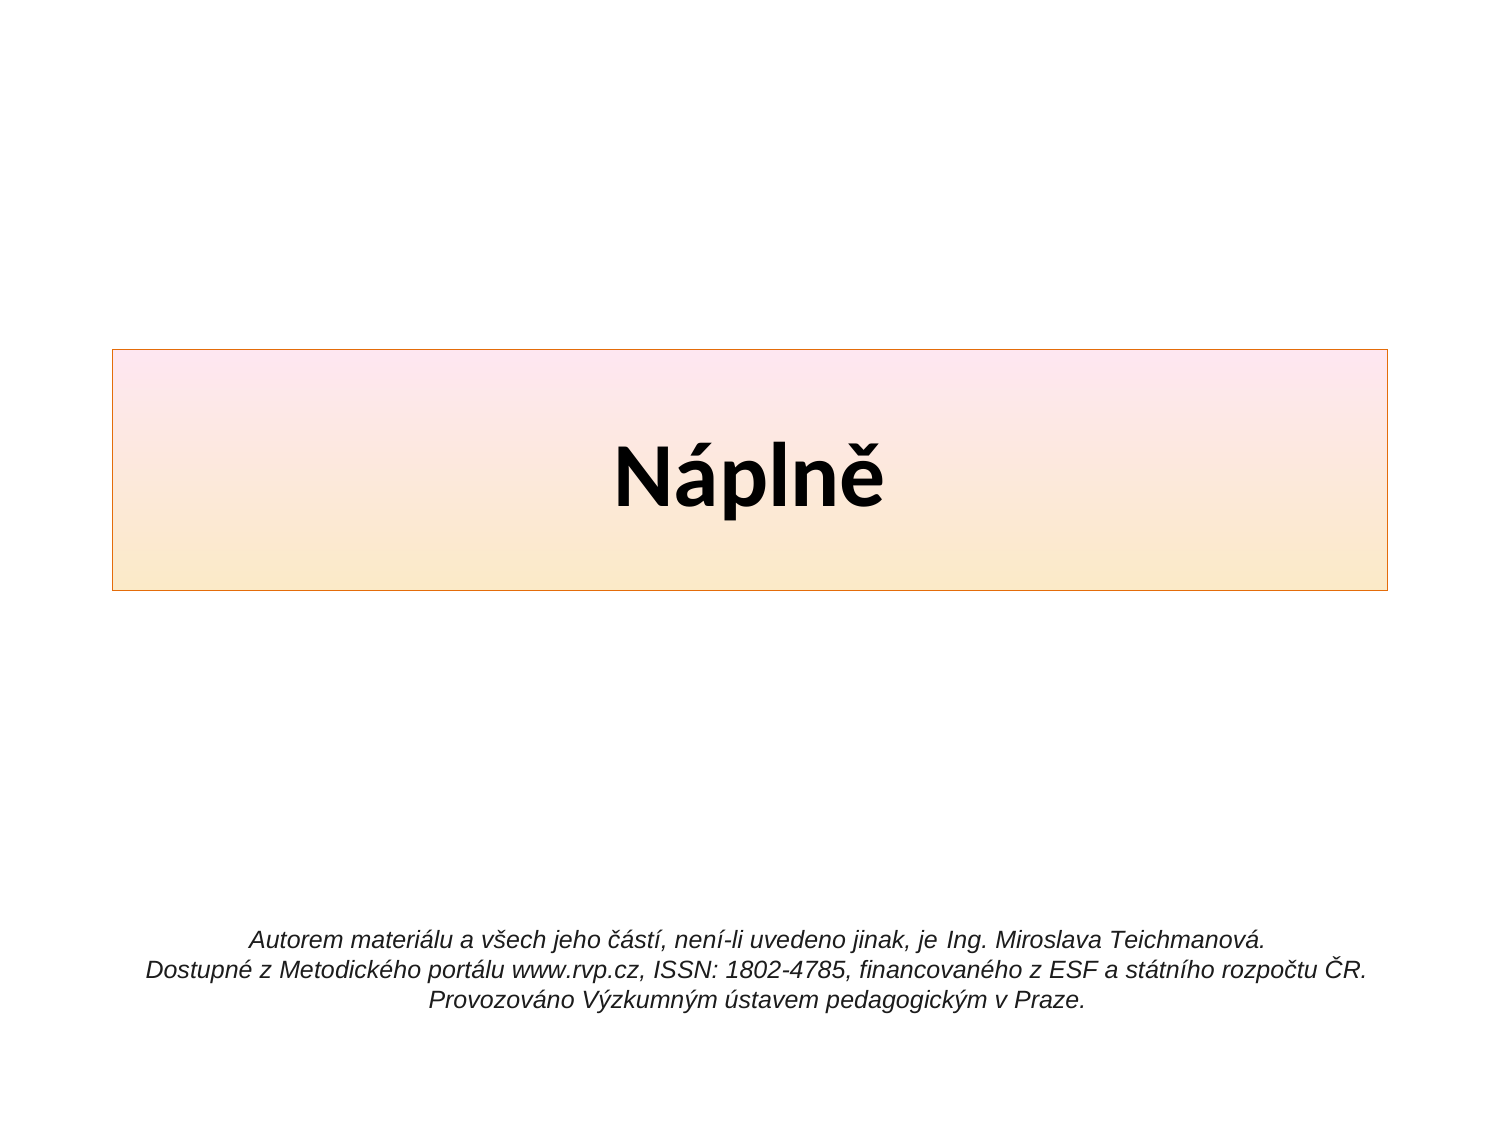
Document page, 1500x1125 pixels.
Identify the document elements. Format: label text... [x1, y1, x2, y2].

title Náplně [112, 349, 1388, 591]
text_box Autorem materiálu a všech jeho částí, není-li uvedeno jinak, je Ing. Miroslava Teichmanová. Dostupné z Metodického portálu www.rvp.cz, ISSN: 1802-4785, financovaného z ESF a státního rozpočtu ČR. Provozováno Výzkumným ústavem pedagogickým v Praze. [130, 915, 1386, 1022]
